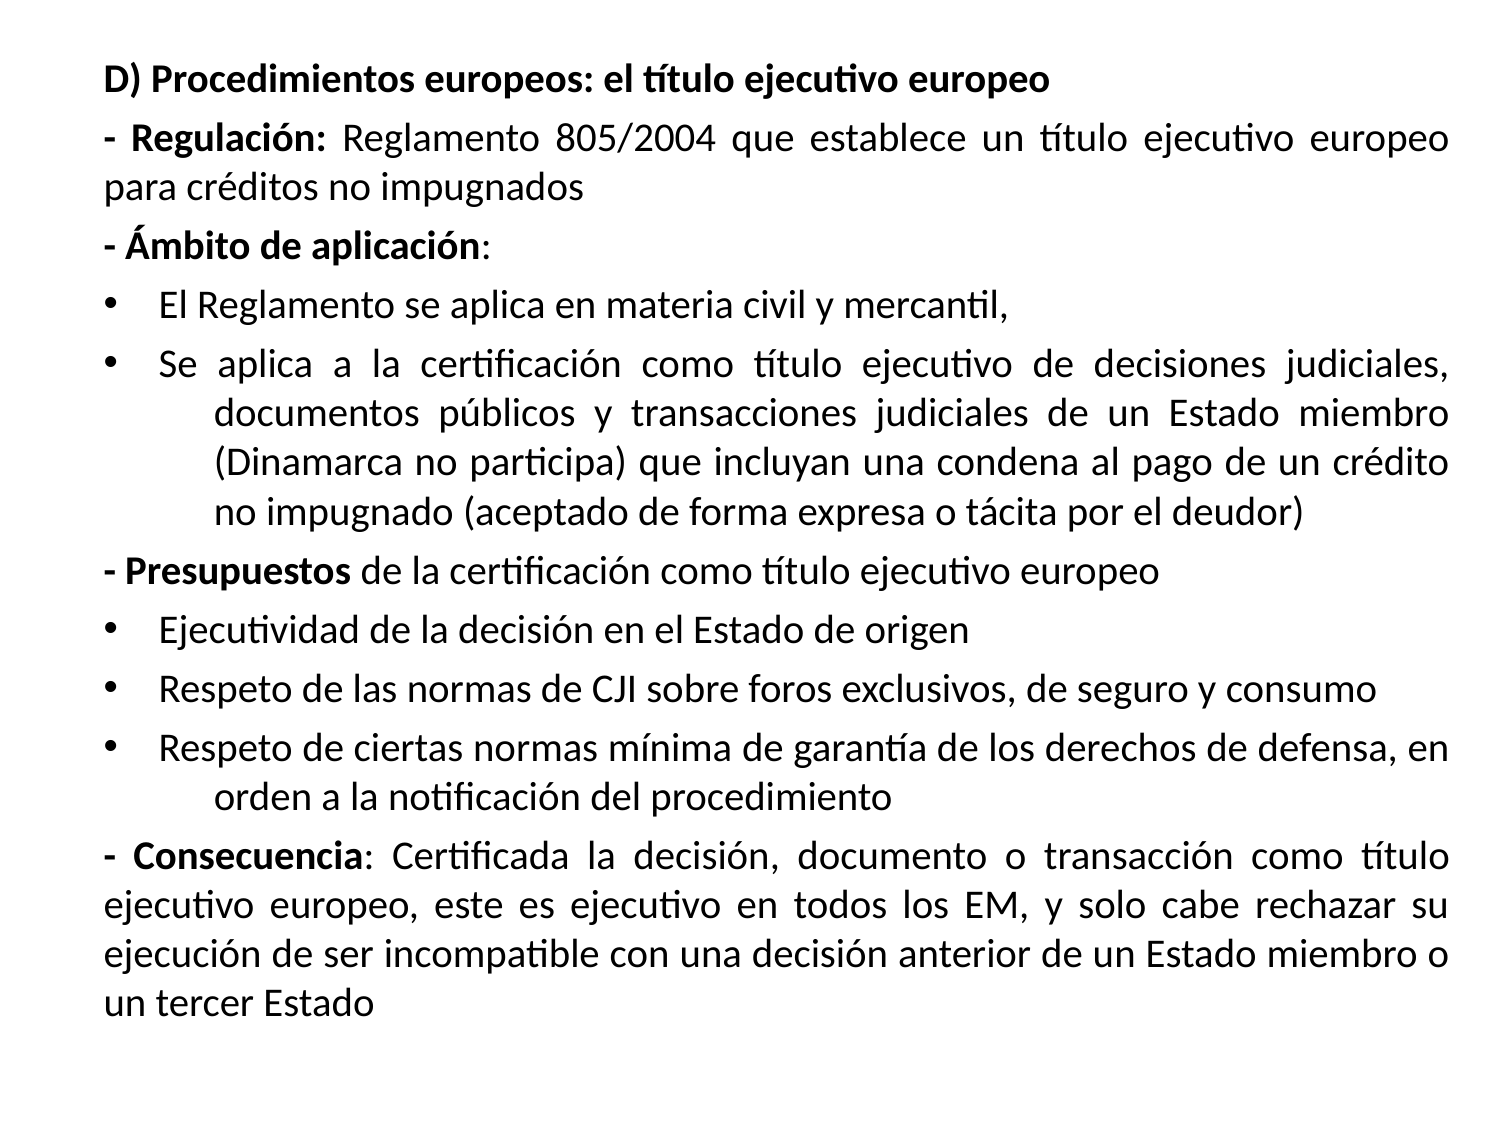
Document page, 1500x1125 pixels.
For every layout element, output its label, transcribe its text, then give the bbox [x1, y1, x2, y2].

list D) Procedimientos europeos: el título ejecutivo europeo - Regulación: Reglamento 805/2004 que establece un título ejecutivo europeo para créditos no impugnados - Ámbito de aplicación: El Reglamento se aplica en materia civil y mercantil, Se aplica a la certificación como título ejecutivo de decisiones judiciales, documentos públicos y transacciones judiciales de un Estado miembro (Dinamarca no participa) que incluyan una condena al pago de un crédito no impugnado (aceptado de forma expresa o tácita por el deudor) - Presupuestos de la certificación como título ejecutivo europeo Ejecutividad de la decisión en el Estado de origen Respeto de las normas de CJI sobre foros exclusivos, de seguro y consumo Respeto de ciertas normas mínima de garantía de los derechos de defensa, en orden a la notificación del procedimiento - Consecuencia: Certificada la decisión, documento o transacción como título ejecutivo europeo, este es ejecutivo en todos los EM, y solo cabe rechazar su ejecución de ser incompatible con una decisión anterior de un Estado miembro o un tercer Estado [88, 43, 1467, 1049]
